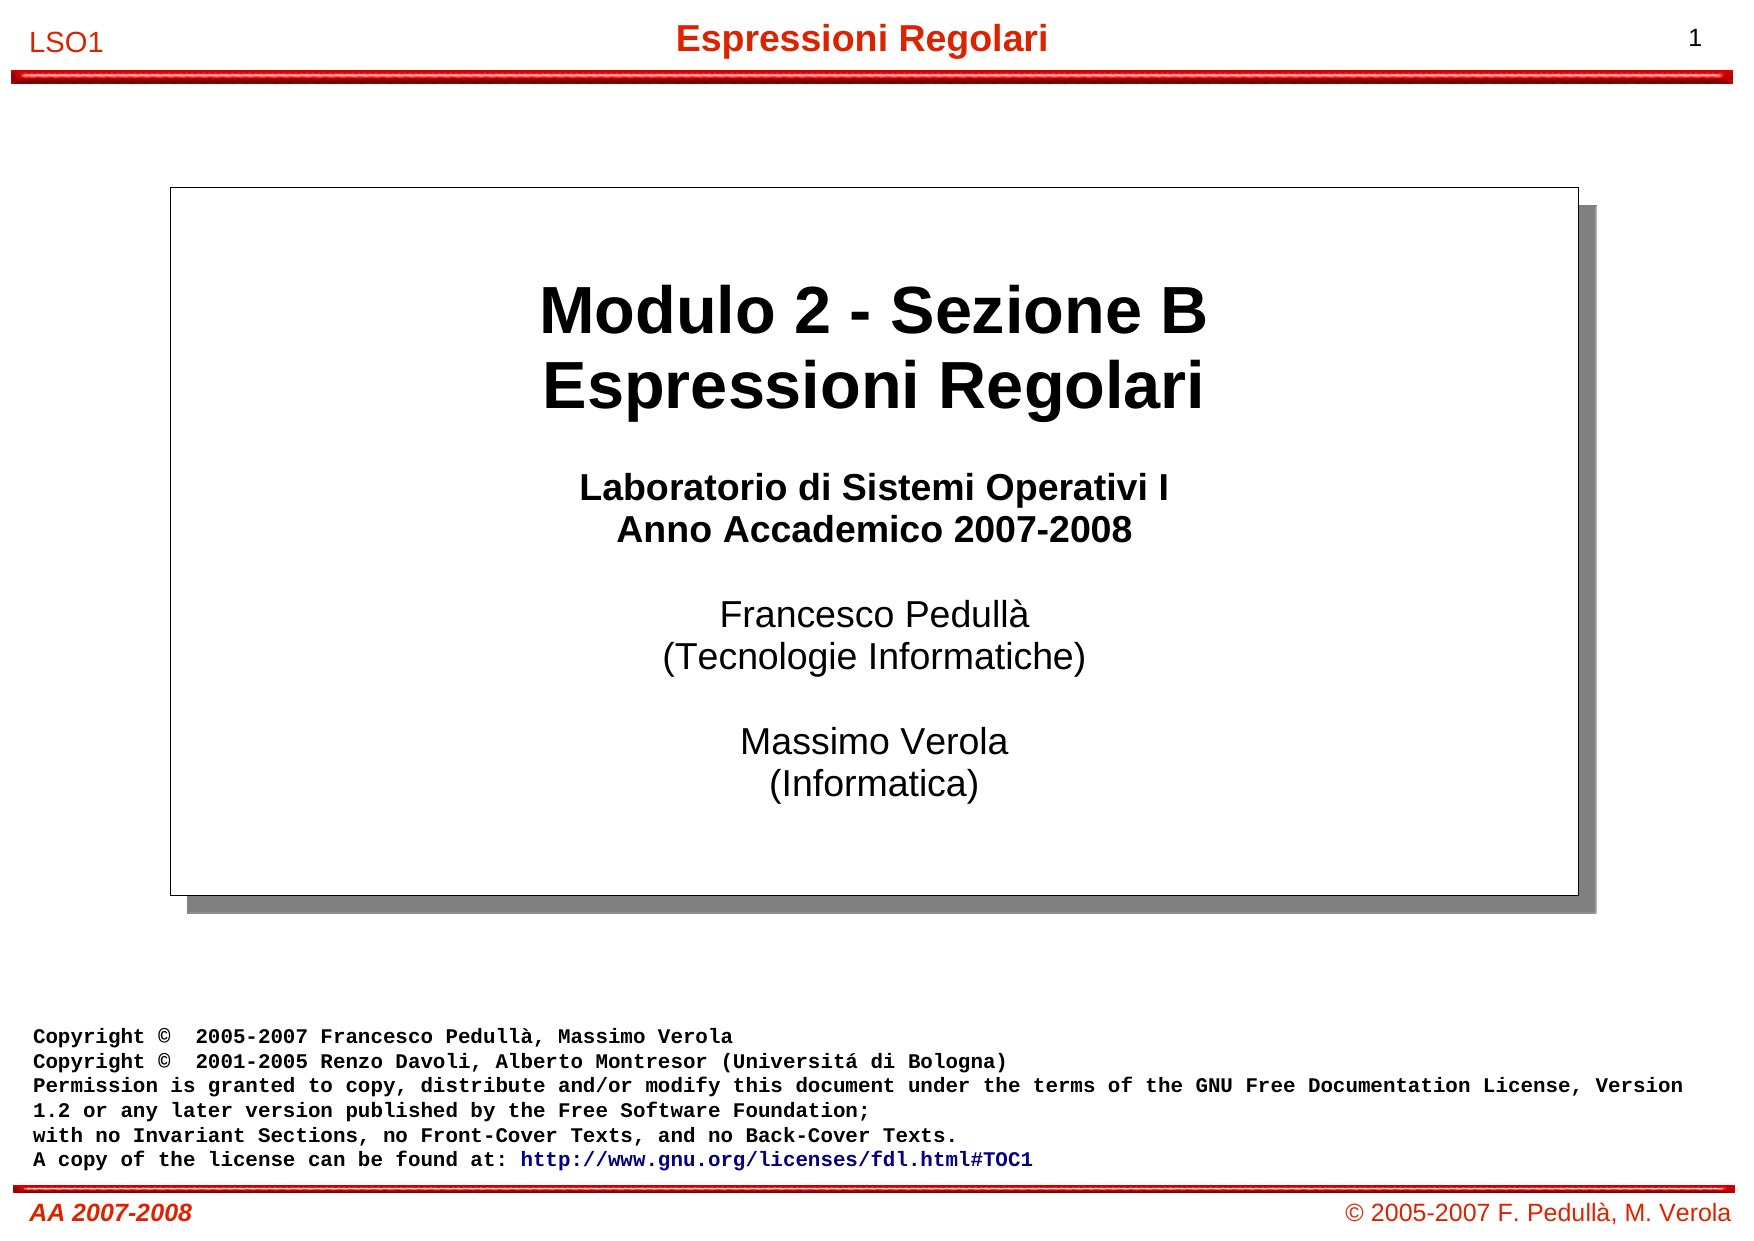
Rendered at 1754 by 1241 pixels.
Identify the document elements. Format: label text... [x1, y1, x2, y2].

picture [11, 70, 1733, 84]
text_box Modulo 2 - Sezione B Espressioni Regolari Laboratorio di Sistemi Operativi I Anno Accademico 2007-2008 Francesco Pedullà (Tecnologie Informatiche) Massimo Verola (Informatica) [170, 187, 1579, 896]
picture [13, 1185, 1735, 1193]
text_box Copyright © 2005-2007 Francesco Pedullà, Massimo Verola Copyright © 2001-2005 Renzo Davoli, Alberto Montresor (Universitá di Bologna) Permission is granted to copy, distribute and/or modify this document under the terms of the GNU Free Documentation License, Version 1.2 or any later version published by the Free Software Foundation; with no Invariant Sections, no Front-Cover Texts, and no Back-Cover Texts. A copy of the license can be found at: http://www.gnu.org/licenses/fdl.html#TOC1 [33, 1025, 1721, 1172]
